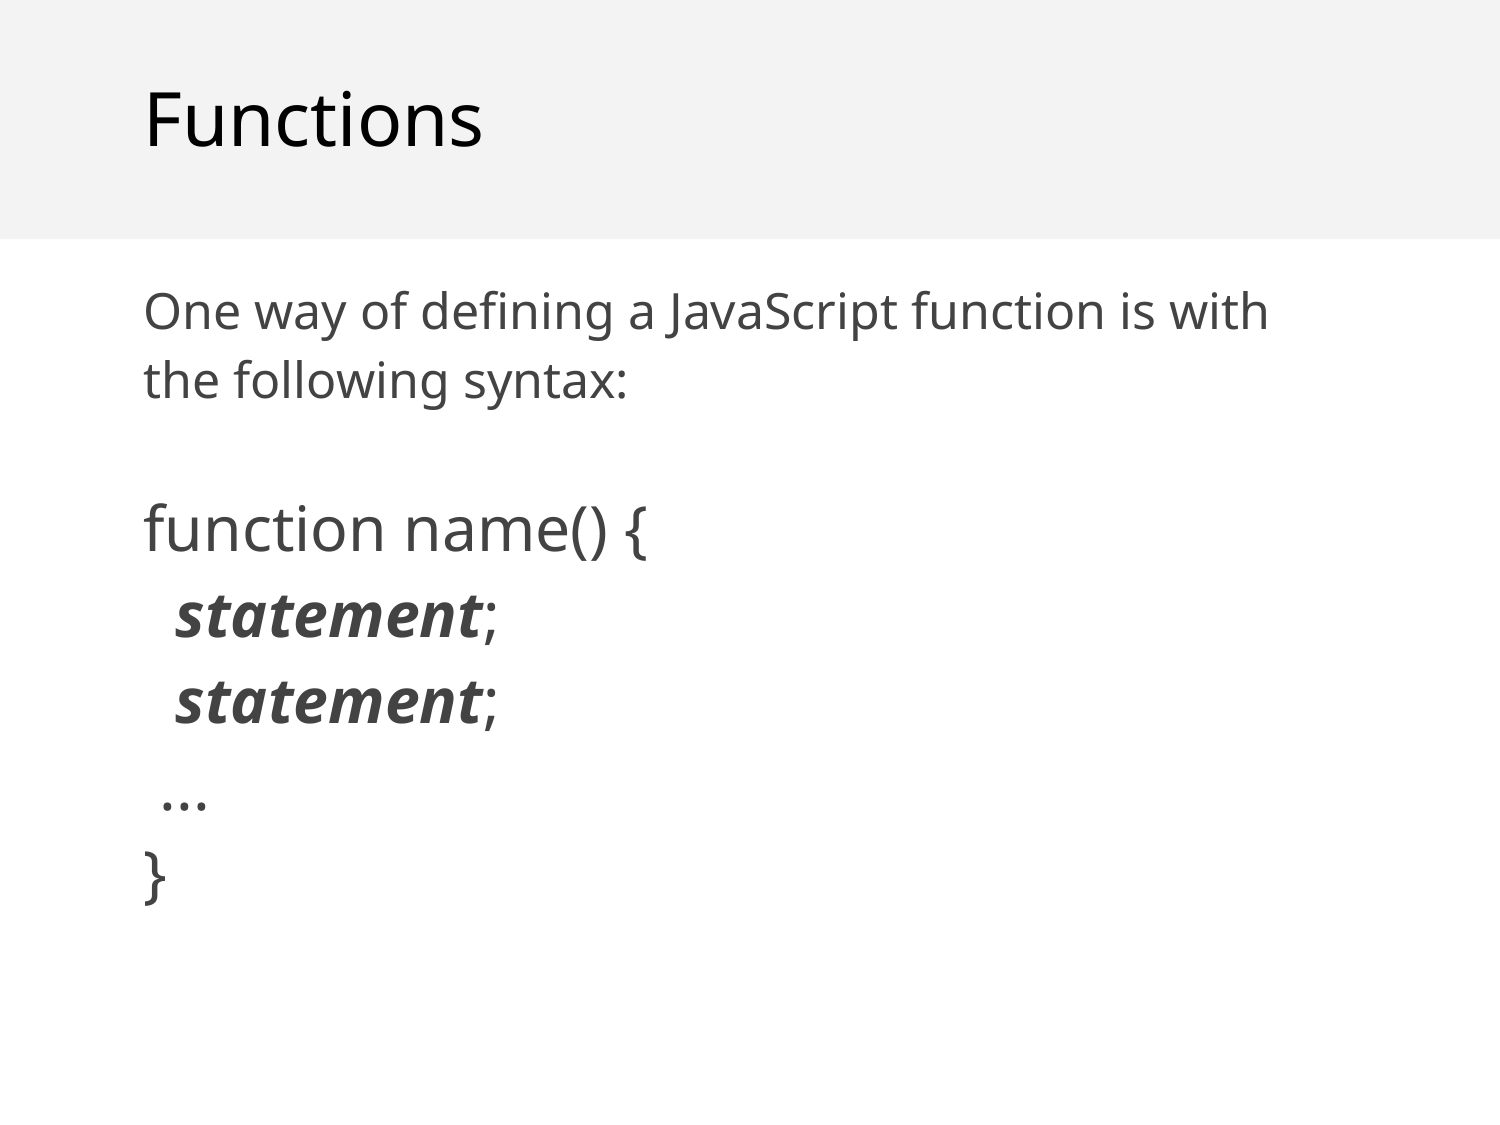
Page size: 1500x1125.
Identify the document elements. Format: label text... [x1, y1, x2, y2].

title Functions [128, 56, 1372, 183]
list One way of defining a JavaScript function is with the following syntax: function name() { statement; statement; ... } [128, 255, 1372, 1004]
